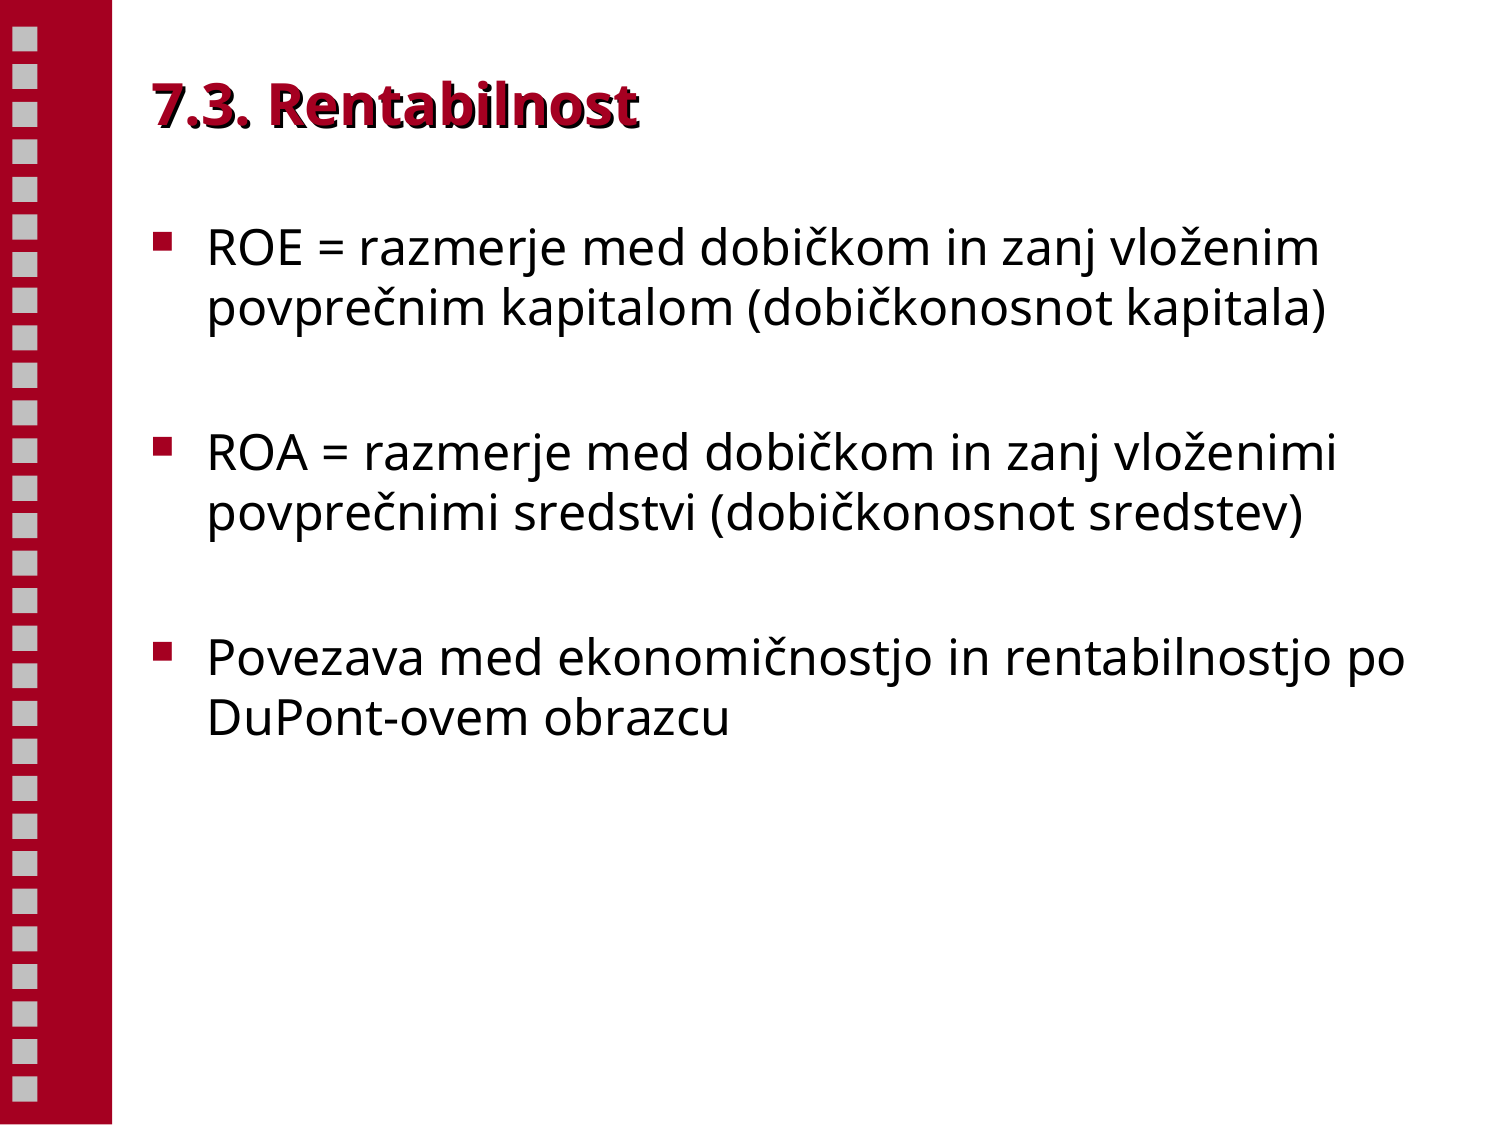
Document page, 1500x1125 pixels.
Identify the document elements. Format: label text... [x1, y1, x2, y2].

title 7.3. Rentabilnost [136, 30, 1412, 173]
list ROE = razmerje med dobičkom in zanj vloženim povprečnim kapitalom (dobičkonosnot kapitala) ROA = razmerje med dobičkom in zanj vloženimi povprečnimi sredstvi (dobičkonosnot sredstev) Povezava med ekonomičnostjo in rentabilnostjo po DuPont-ovem obrazcu [135, 207, 1467, 1059]
